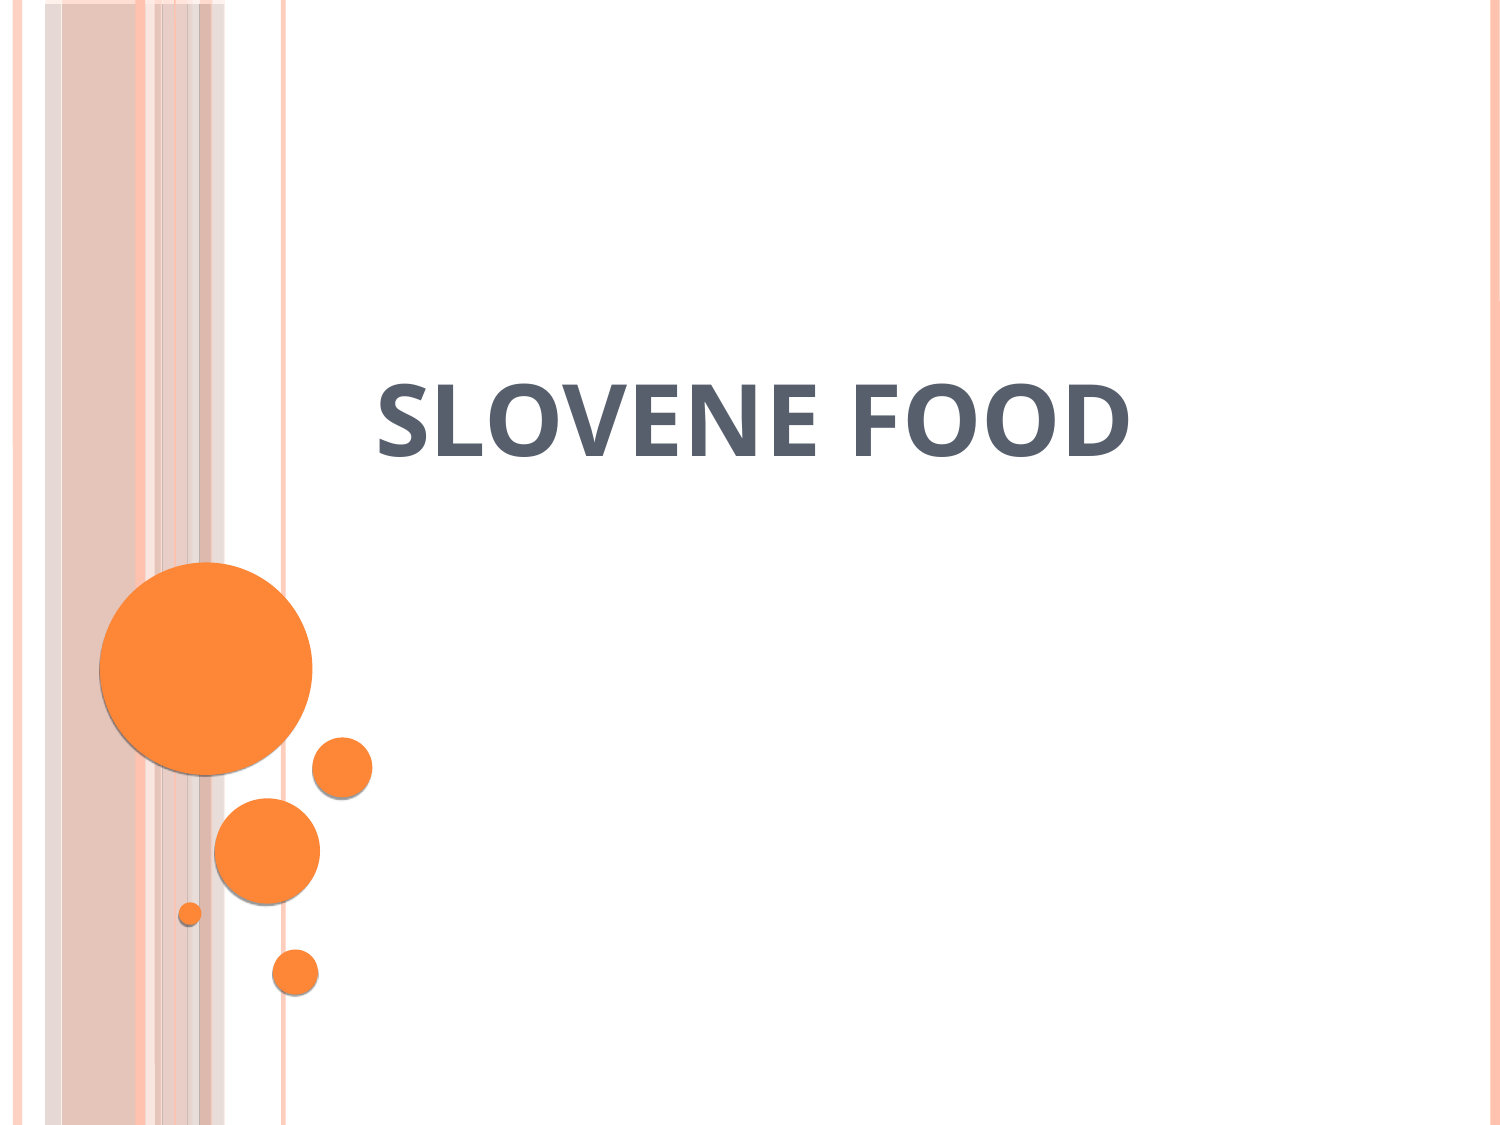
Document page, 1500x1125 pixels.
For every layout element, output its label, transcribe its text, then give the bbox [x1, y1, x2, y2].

subtitle [265, 822, 1279, 1048]
title SLOVENE FOOD [360, 172, 1373, 484]
